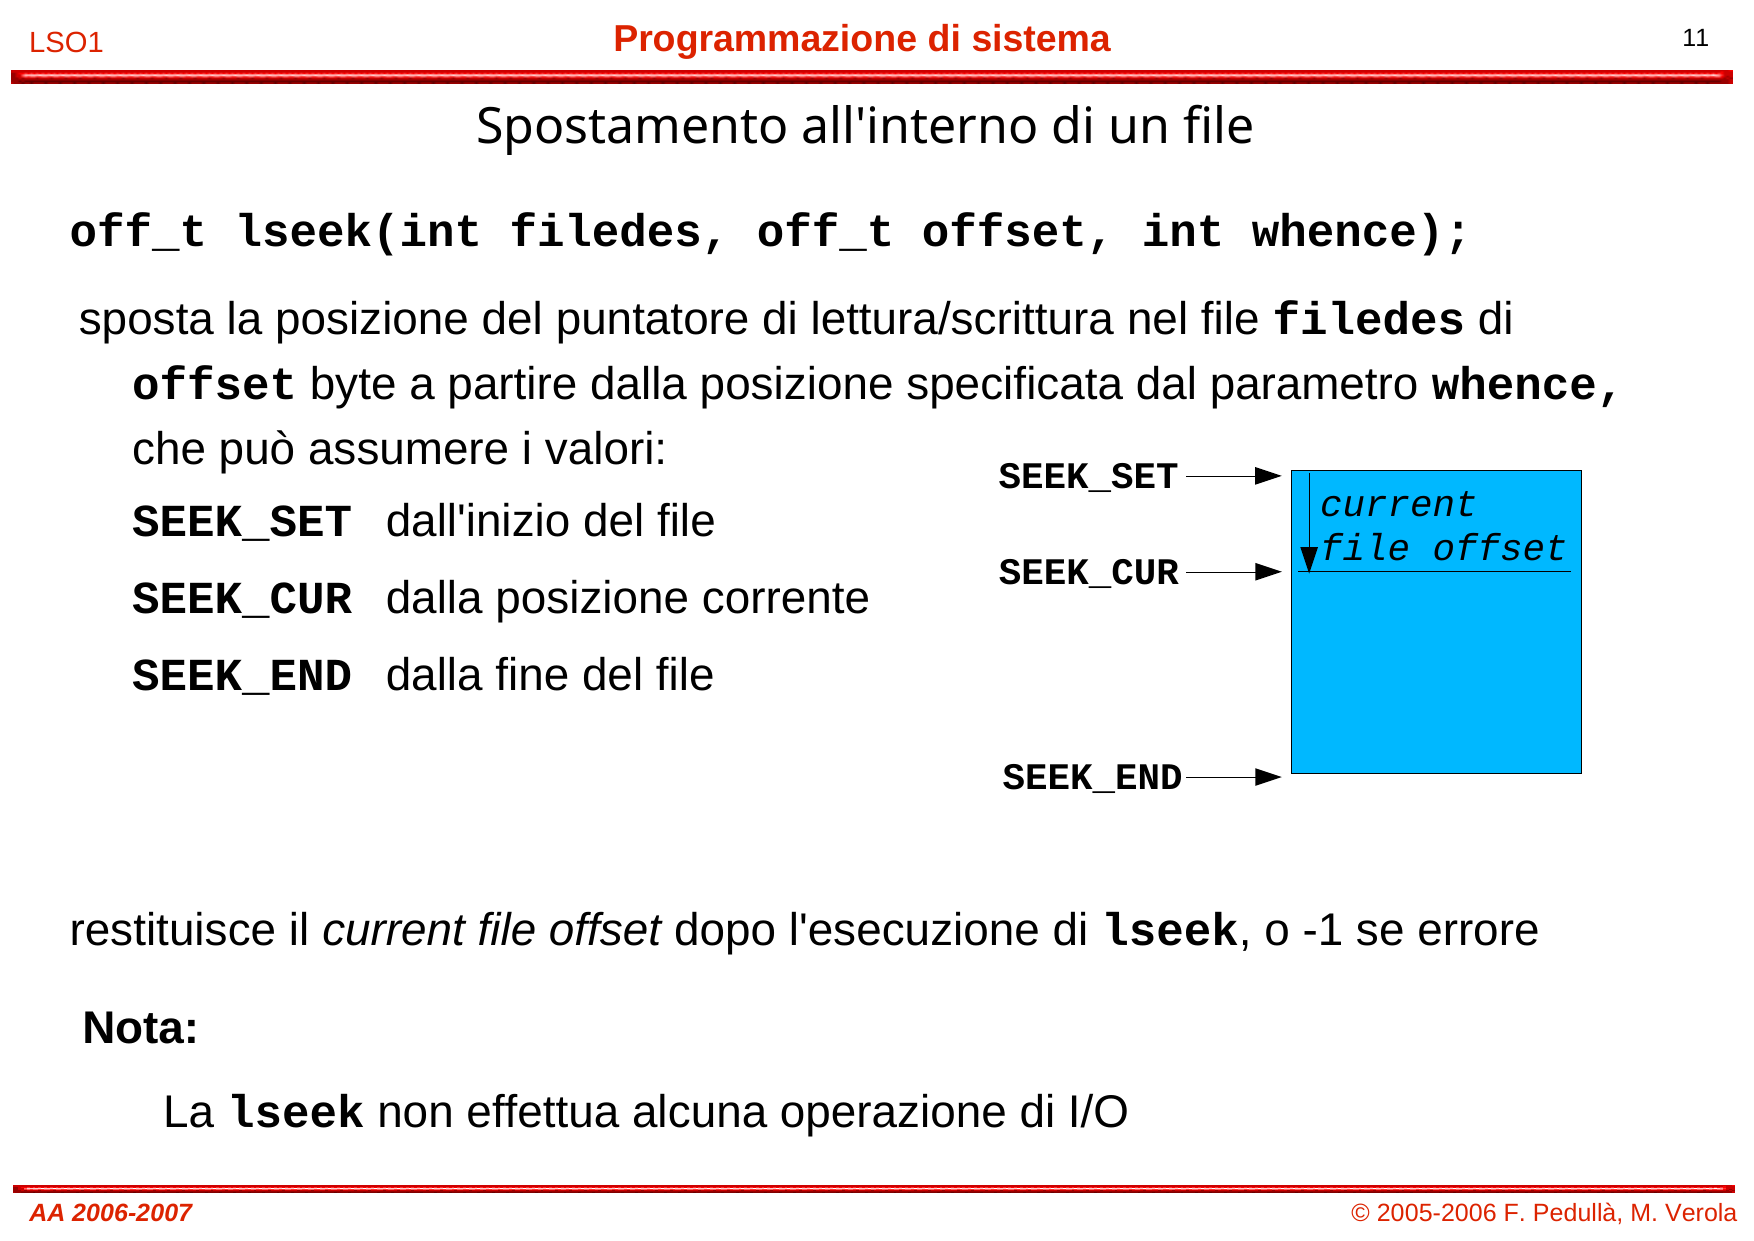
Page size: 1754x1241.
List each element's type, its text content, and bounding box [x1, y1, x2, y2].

list off_t lseek(int filedes, off_t offset, int whence); sposta la posizione del puntatore di lettura/scrittura nel file filedes di offset byte a partire dalla posizione specificata dal parametro whence, che può assumere i valori: SEEK_SET dall'inizio del file SEEK_CUR dalla posizione corrente SEEK_END dalla fine del file restituisce il current file offset dopo l'esecuzione di lseek, o -1 se errore Nota: La lseek non effettua alcuna operazione di I/O [54, 188, 1692, 1138]
picture [11, 70, 1733, 84]
text_box SEEK_CUR [910, 551, 1179, 603]
text_box current file offset [1320, 482, 1613, 570]
text_box [1291, 470, 1582, 774]
picture [13, 1185, 1735, 1193]
title Spostamento all'interno di un file [398, 78, 1334, 174]
text_box SEEK_END [914, 756, 1183, 809]
text_box SEEK_SET [910, 455, 1179, 508]
